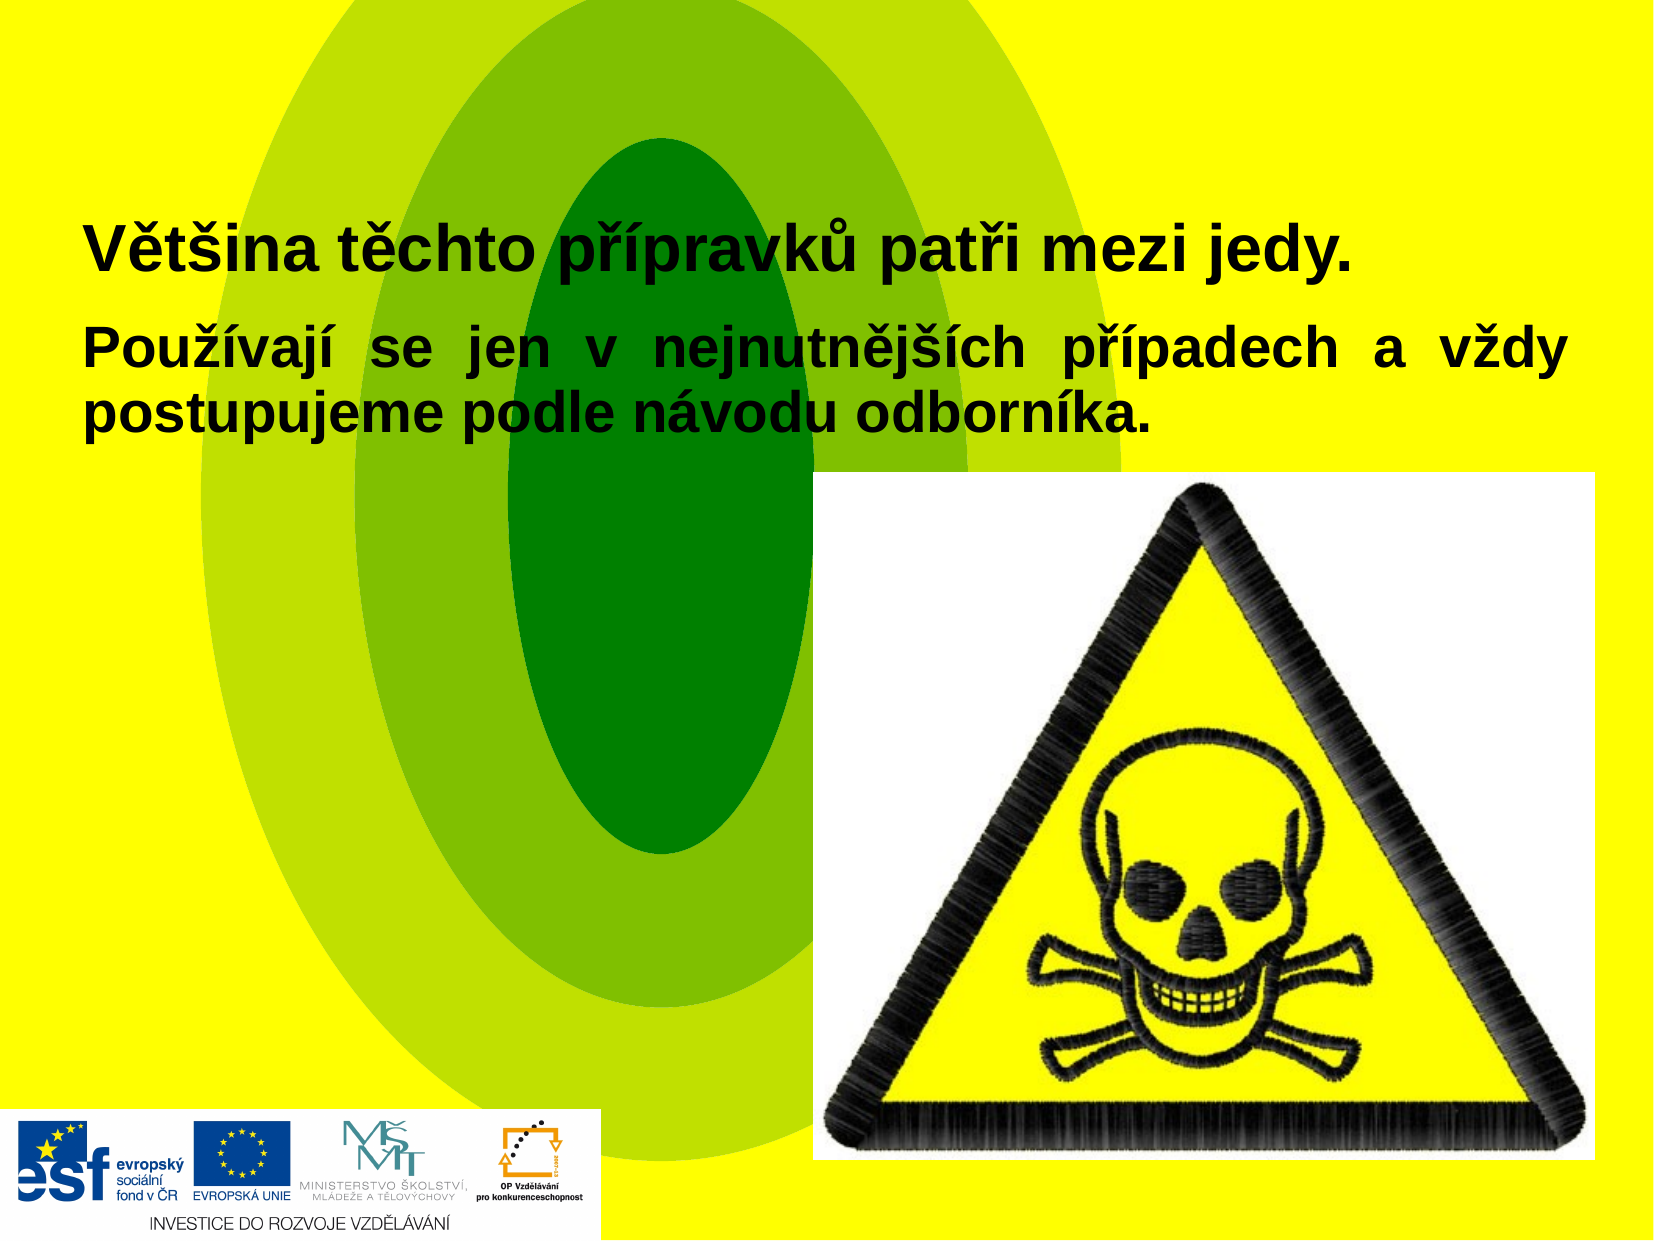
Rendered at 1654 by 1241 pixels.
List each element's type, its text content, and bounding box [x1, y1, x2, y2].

list Většina těchto přípravků patři mezi jedy. Používají se jen v nejnutnějších případech a vždy postupujeme podle návodu odborníka. [82, 210, 1571, 1030]
picture [0, 1109, 601, 1241]
picture [813, 472, 1595, 1160]
